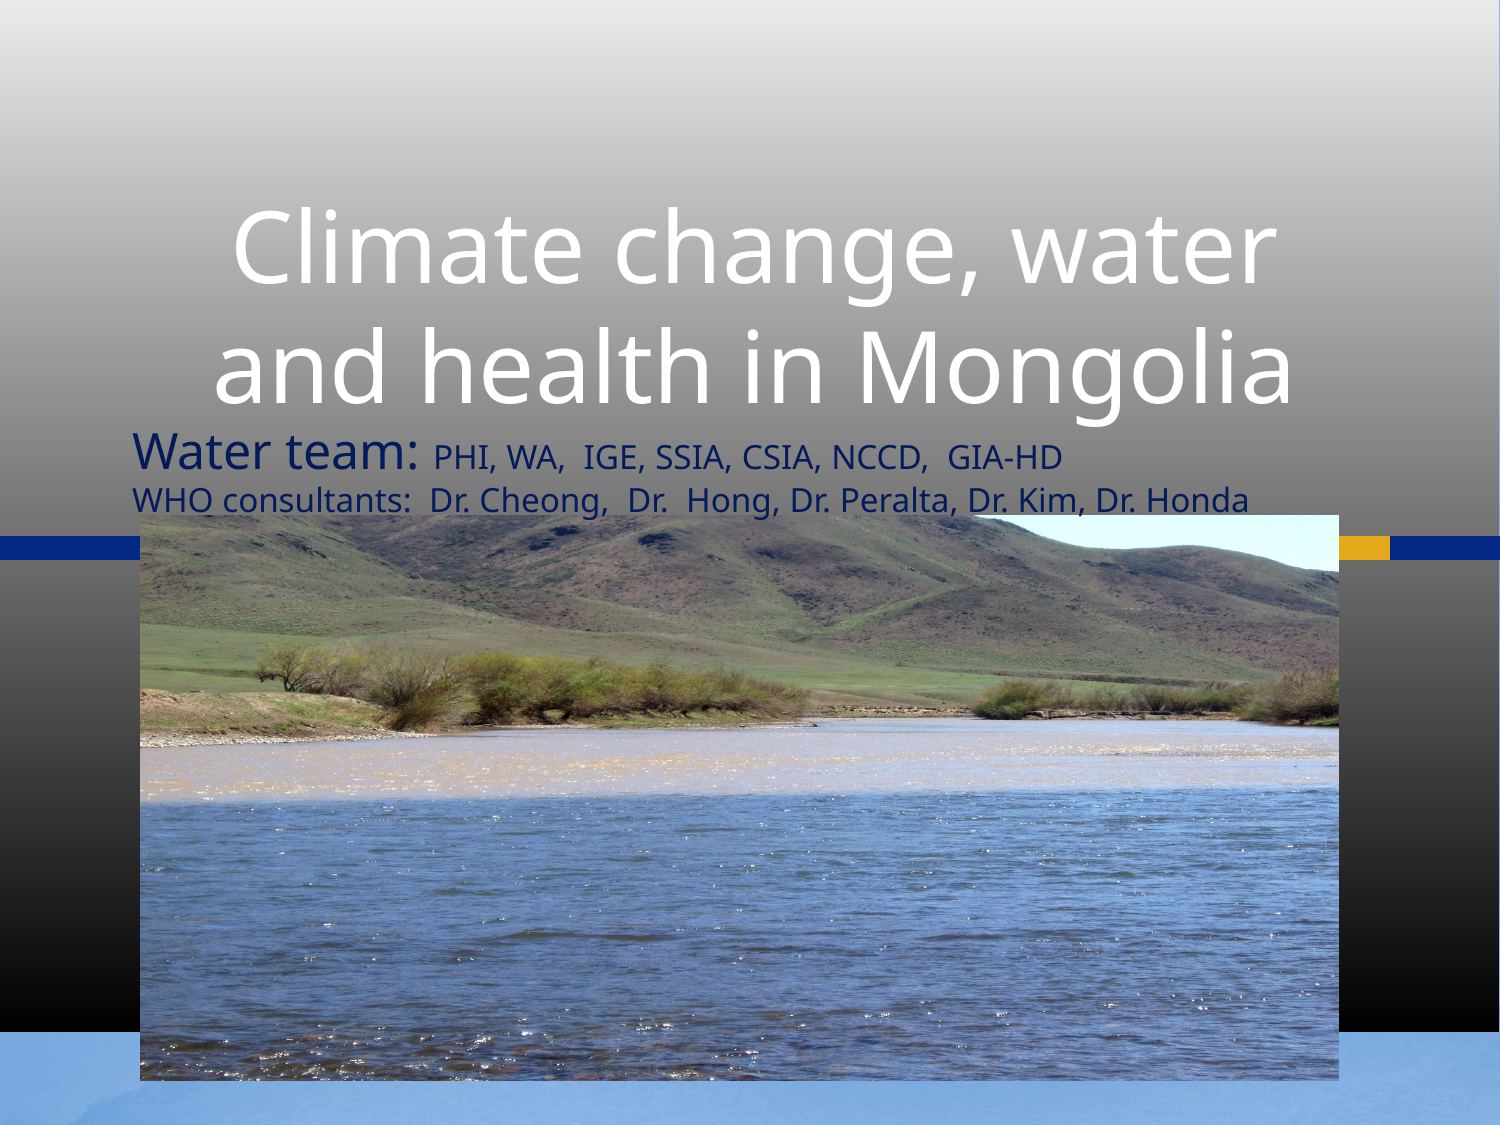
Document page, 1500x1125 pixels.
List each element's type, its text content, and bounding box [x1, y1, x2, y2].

picture [140, 515, 1339, 1081]
title Climate change, water and health in Mongolia [117, 457, 1393, 487]
text_box Water team: PHI, WA, IGE, SSIA, CSIA, NCCD, GIA-HD WHO consultants: Dr. Cheong, Dr. Hong, Dr. Peralta, Dr. Kim, Dr. Honda [117, 352, 1418, 457]
title Climate change, water and health in Mongolia [117, 175, 1393, 352]
